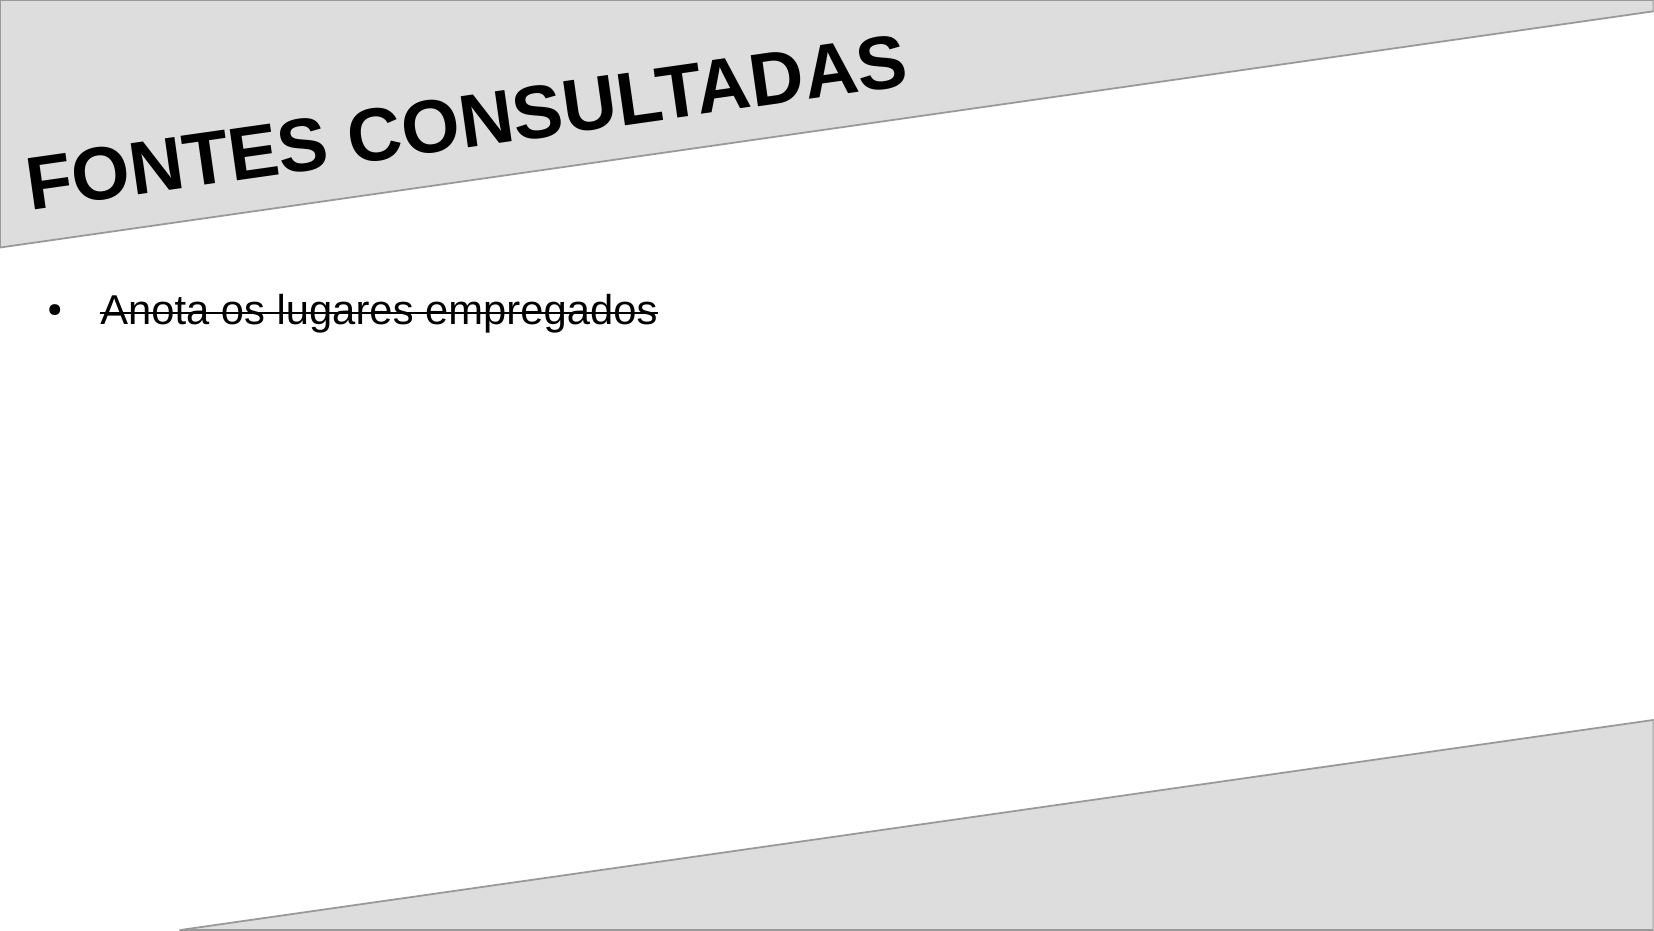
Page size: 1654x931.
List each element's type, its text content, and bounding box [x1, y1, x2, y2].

title FONTES CONSULTADAS [15, 0, 1500, 262]
list Anota os lugares empregados [29, 287, 951, 827]
